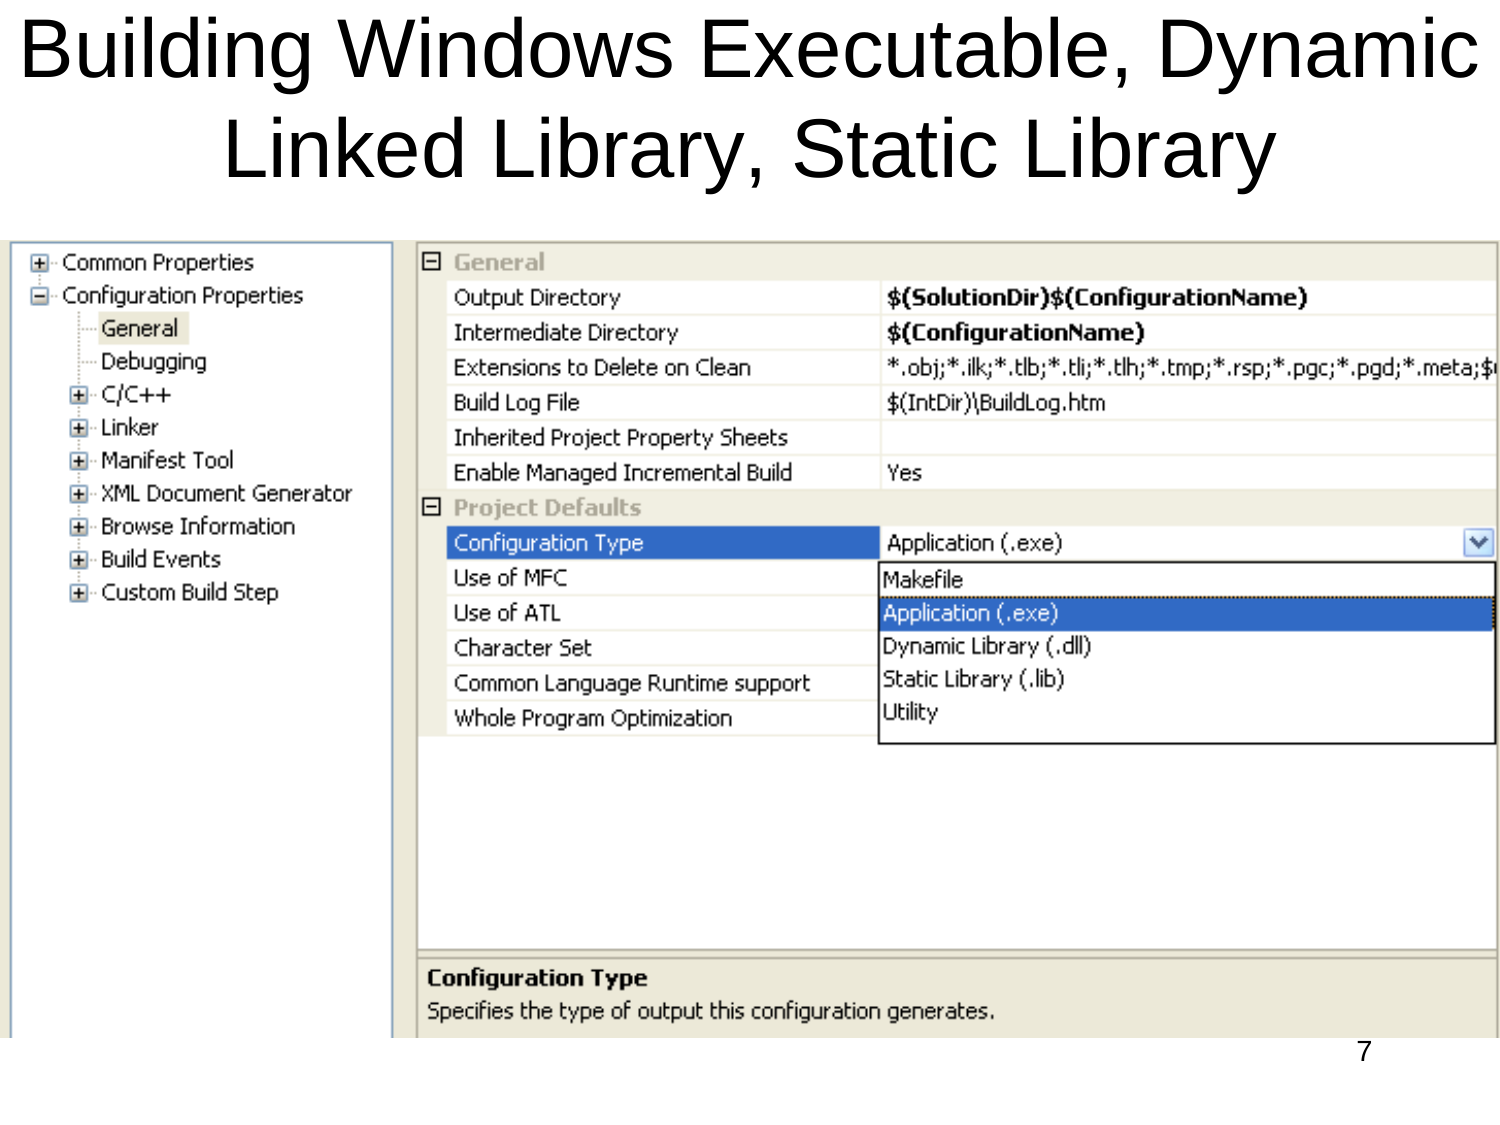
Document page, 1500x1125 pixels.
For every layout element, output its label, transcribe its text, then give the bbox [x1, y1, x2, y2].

title Building Windows Executable, Dynamic Linked Library, Static Library [0, 0, 1500, 202]
text_box <number> [1074, 1038, 1388, 1101]
picture [0, 240, 1500, 1038]
